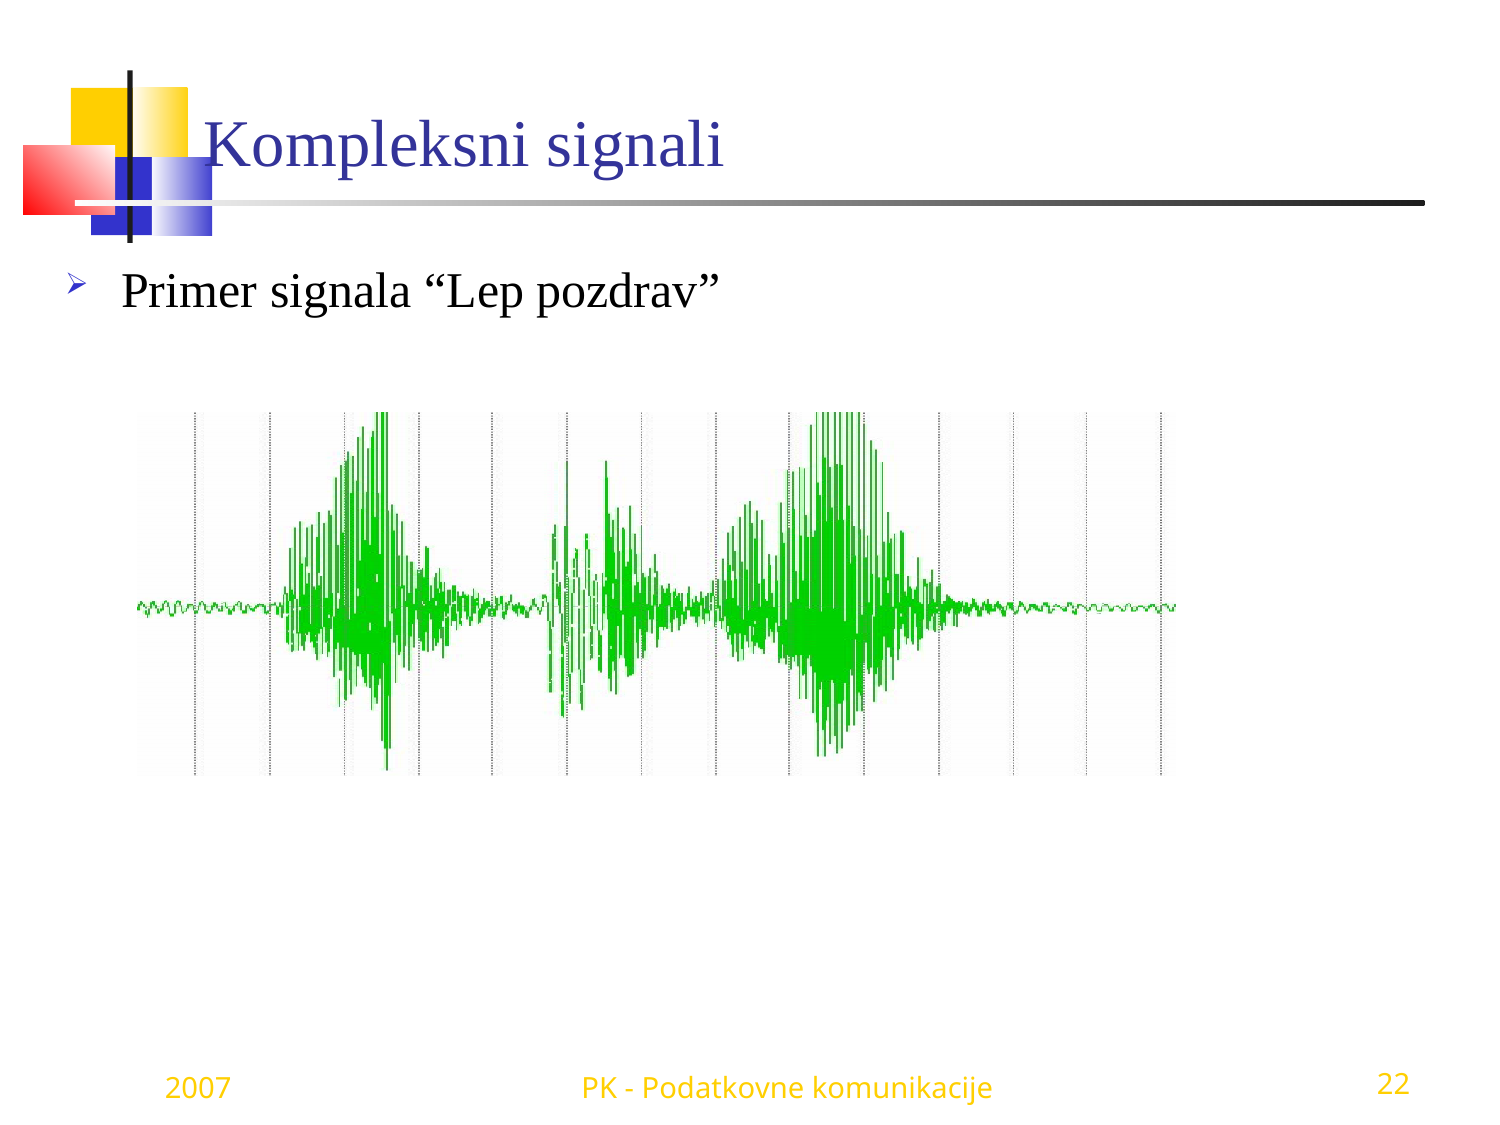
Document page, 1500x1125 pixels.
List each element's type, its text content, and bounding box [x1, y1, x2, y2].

text_box 2007 [150, 1037, 463, 1113]
list Primer signala “Lep pozdrav” [50, 249, 1469, 351]
text_box PK - Podatkovne komunikacije [549, 1037, 1026, 1113]
text_box <number> [1112, 1037, 1426, 1113]
picture [137, 412, 1176, 776]
title Kompleksni signali [188, 92, 1468, 188]
